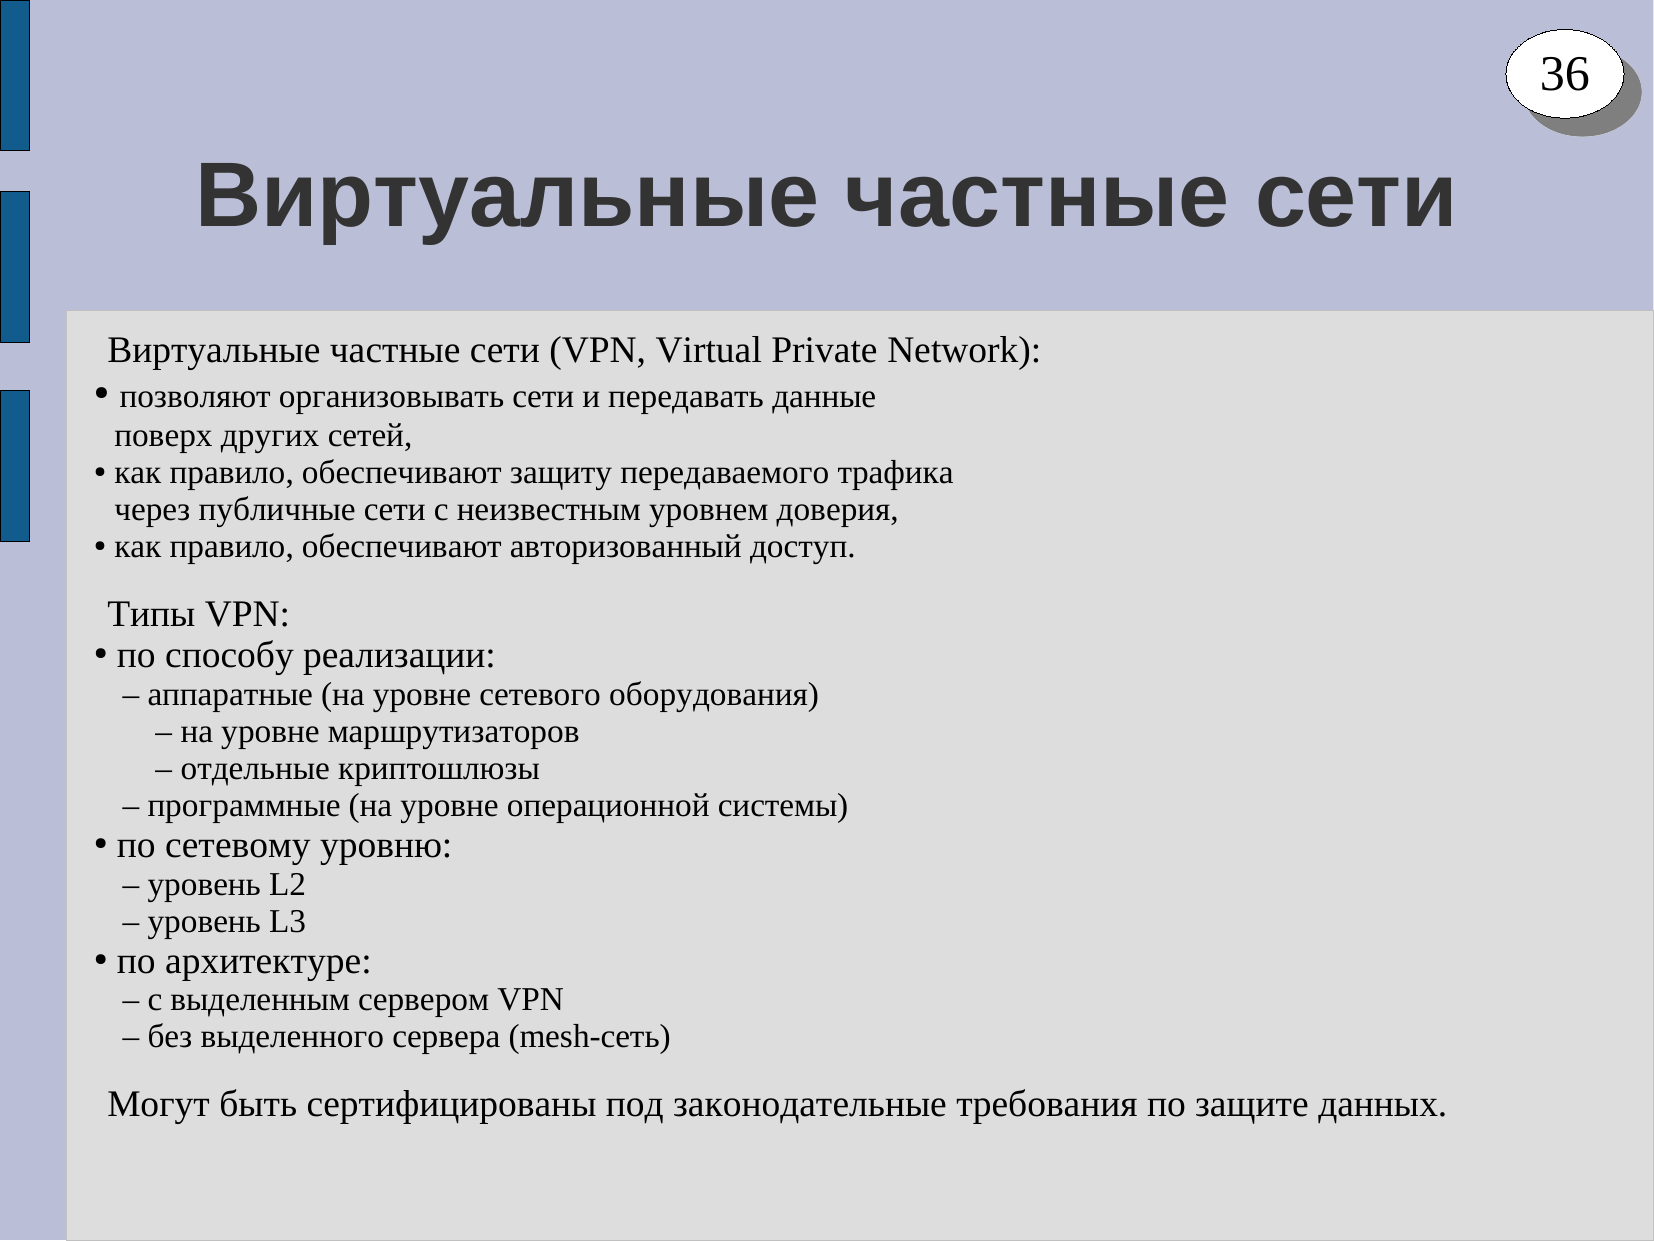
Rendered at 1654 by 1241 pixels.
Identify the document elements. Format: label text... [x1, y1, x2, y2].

text_box Виртуальные частные сети (VPN, Virtual Private Network): позволяют организовывать сети и передавать данные поверх других сетей, как правило, обеспечивают защиту передаваемого трафика через публичные сети с неизвестным уровнем доверия, как правило, обеспечивают авторизованный доступ. Типы VPN: по способу реализации: – аппаратные (на уровне сетевого оборудования) – на уровне маршрутизаторов – отдельные криптошлюзы – программные (на уровне операционной системы) по сетевому уровню: – уровень L2 – уровень L3 по архитектуре: – с выделенным сервером VPN – без выделенного сервера (mesh-сеть) Могут быть сертифицированы под законодательные требования по защите данных. [94, 329, 1628, 1241]
text_box 36 [1505, 29, 1625, 119]
title Виртуальные частные сети [121, 91, 1534, 299]
